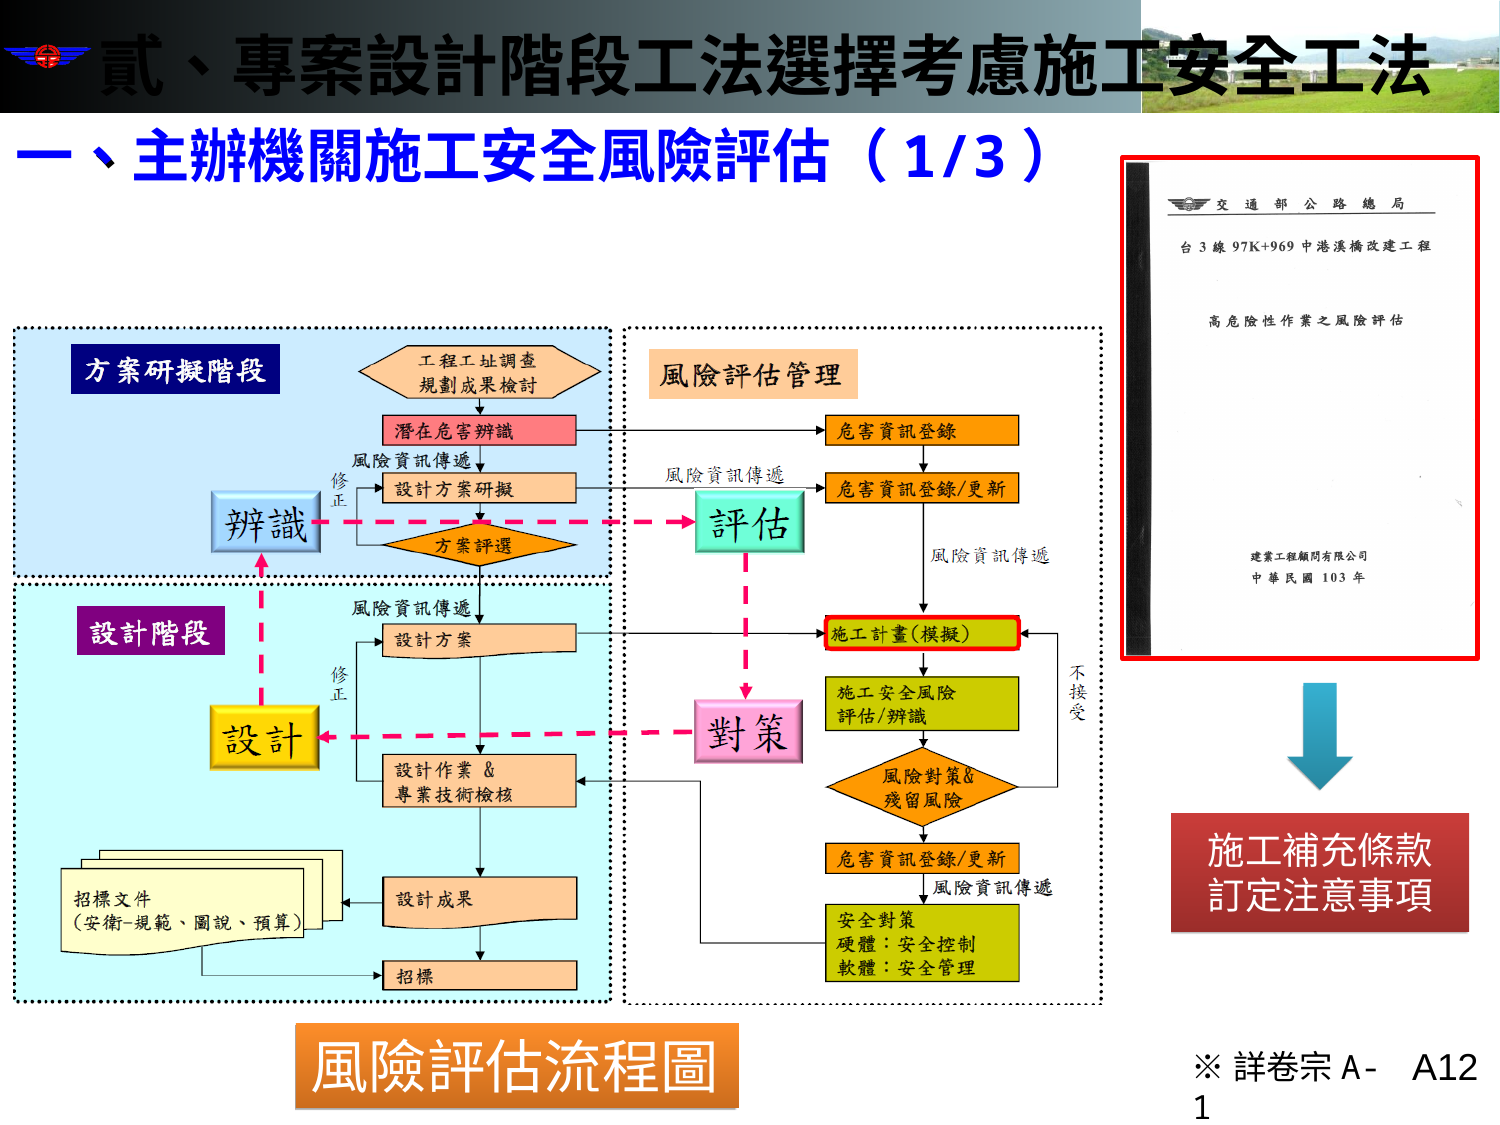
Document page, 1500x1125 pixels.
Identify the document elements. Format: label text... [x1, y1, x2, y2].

text_box 施工補充條款 訂定注意事項 [1171, 813, 1469, 932]
picture [0, 317, 1115, 1023]
text_box A12 [1397, 1035, 1500, 1096]
picture [1448, 0, 1500, 113]
text_box ※詳卷宗A-1 [1176, 1038, 1412, 1095]
text_box [1286, 682, 1354, 790]
text_box 貳、專案設計階段工法選擇考慮施工安全工法 [0, 0, 1448, 115]
text_box 一、主辦機關施工安全風險評估（1/3） [0, 115, 1406, 209]
picture [1124, 160, 1476, 656]
text_box 風險評估流程圖 [295, 1023, 739, 1108]
